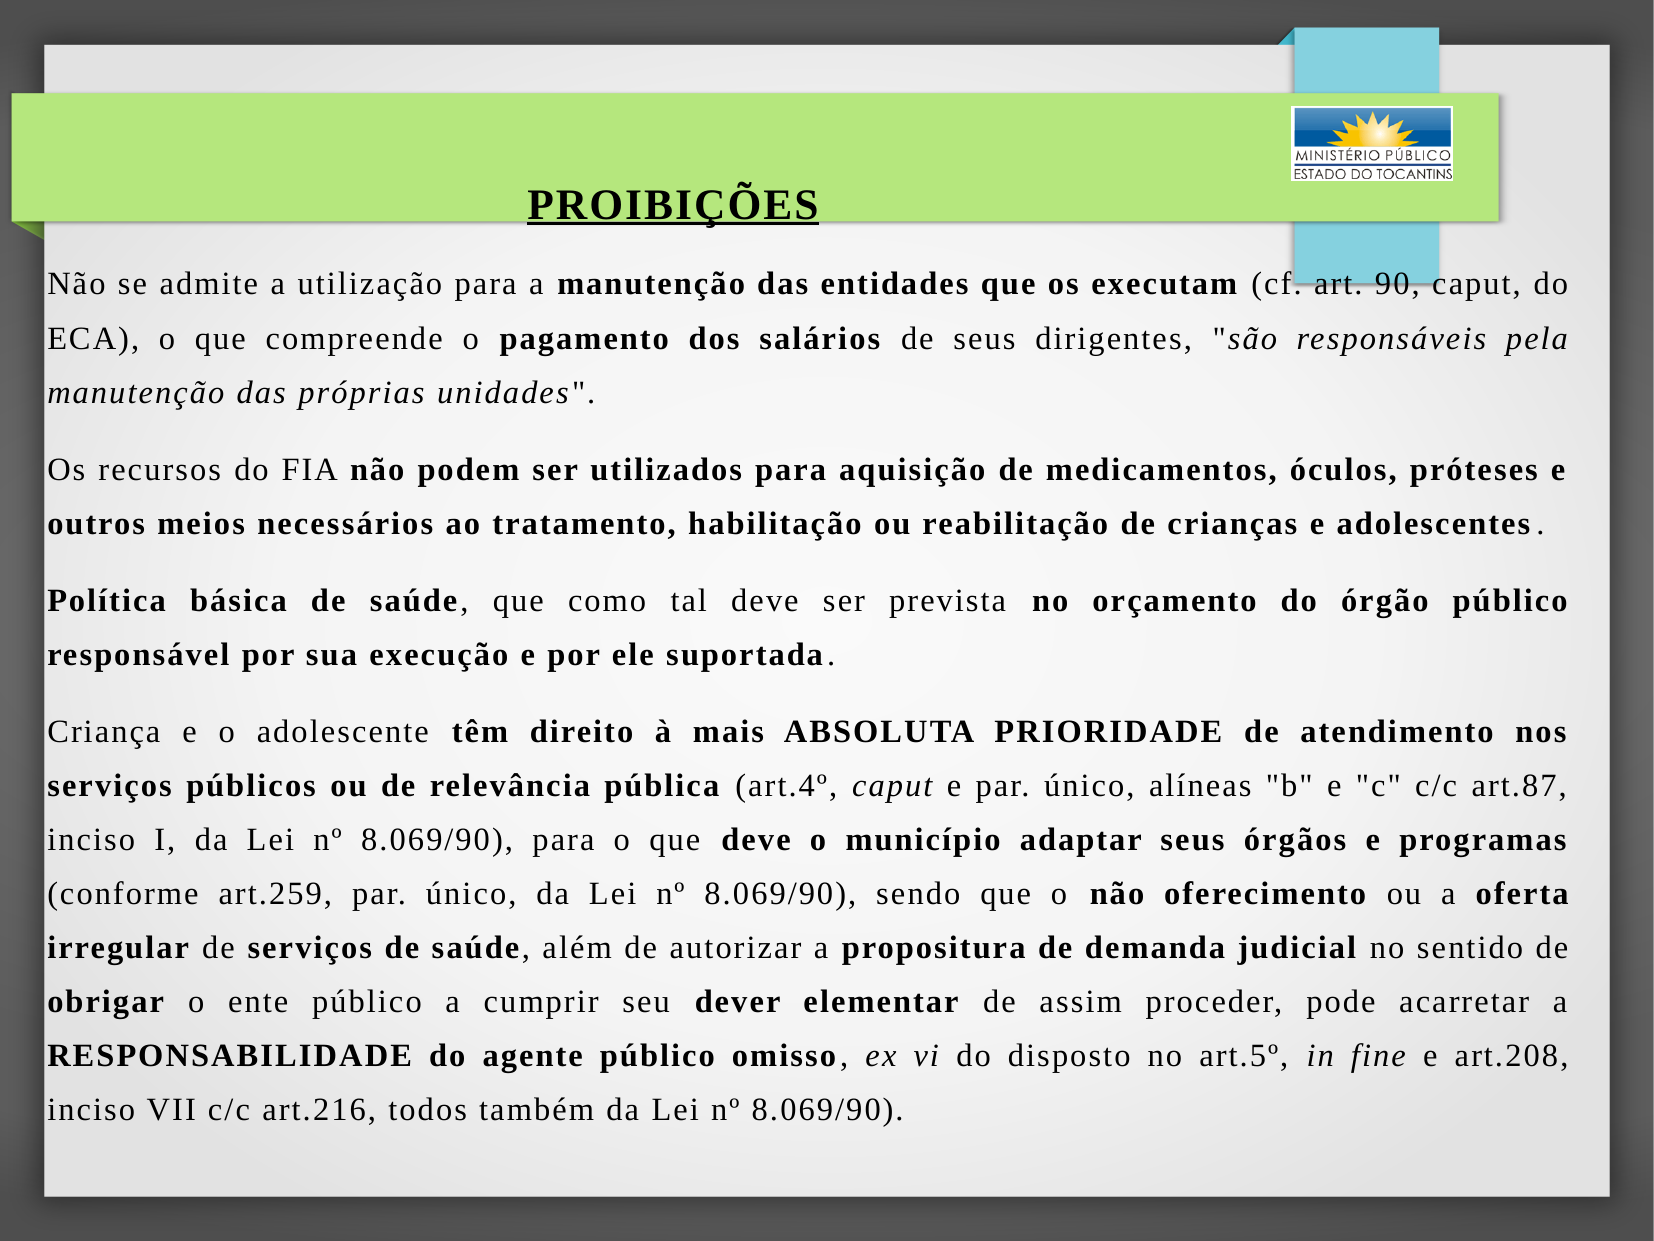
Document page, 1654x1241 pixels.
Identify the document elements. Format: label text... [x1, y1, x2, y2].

title PROIBIÇÕES [82, 94, 1264, 213]
list Não se admite a utilização para a manutenção das entidades que os executam (cf. art. 90, caput, do ECA), o que compreende o pagamento dos salários de seus dirigentes, "são responsáveis pela manutenção das próprias unidades". Os recursos do FIA não podem ser utilizados para aquisição de medicamentos, óculos, próteses e outros meios necessários ao tratamento, habilitação ou reabilitação de crianças e adolescentes. Política básica de saúde, que como tal deve ser prevista no orçamento do órgão público responsável por sua execução e por ele suportada. Criança e o adolescente têm direito à mais ABSOLUTA PRIORIDADE de atendimento nos serviços públicos ou de relevância pública (art.4º, caput e par. único, alíneas "b" e "c" c/c art.87, inciso I, da Lei nº 8.069/90), para o que deve o município adaptar seus órgãos e programas (conforme art.259, par. único, da Lei nº 8.069/90), sendo que o não oferecimento ou a oferta irregular de serviços de saúde, além de autorizar a propositura de demanda judicial no sentido de obrigar o ente público a cumprir seu dever elementar de assim proceder, pode acarretar a RESPONSABILIDADE do agente público omisso, ex vi do disposto no art.5º, in fine e art.208, inciso VII c/c art.216, todos também da Lei nº 8.069/90). [47, 248, 1571, 1193]
picture [0, 0, 1654, 1241]
